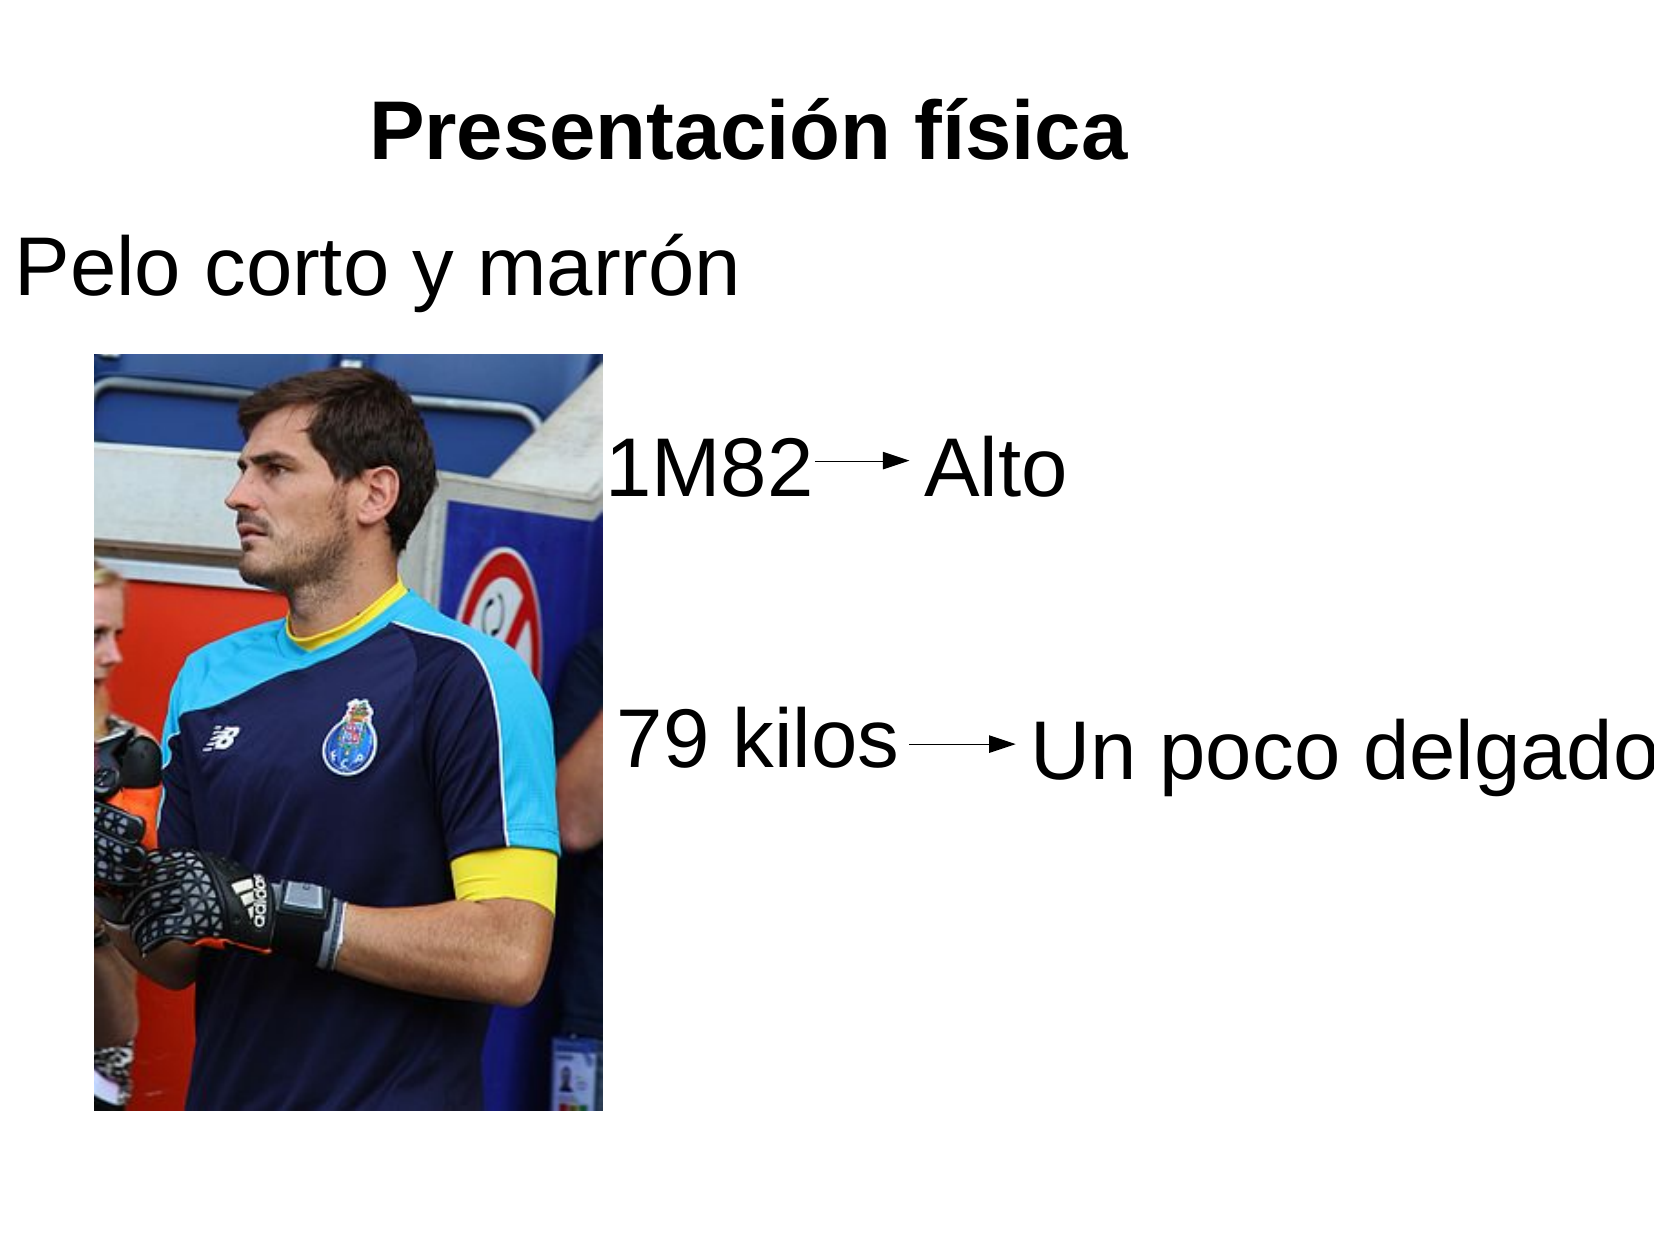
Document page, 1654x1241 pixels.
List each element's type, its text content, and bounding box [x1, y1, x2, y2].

text_box 1M82 [590, 413, 851, 522]
text_box Pelo corto y marrón [0, 212, 993, 343]
text_box Un poco delgado [1015, 696, 1654, 991]
text_box 79 kilos [578, 685, 939, 825]
picture [94, 354, 603, 1111]
text_box Presentación física [354, 35, 1170, 186]
text_box Alto [909, 413, 1111, 522]
